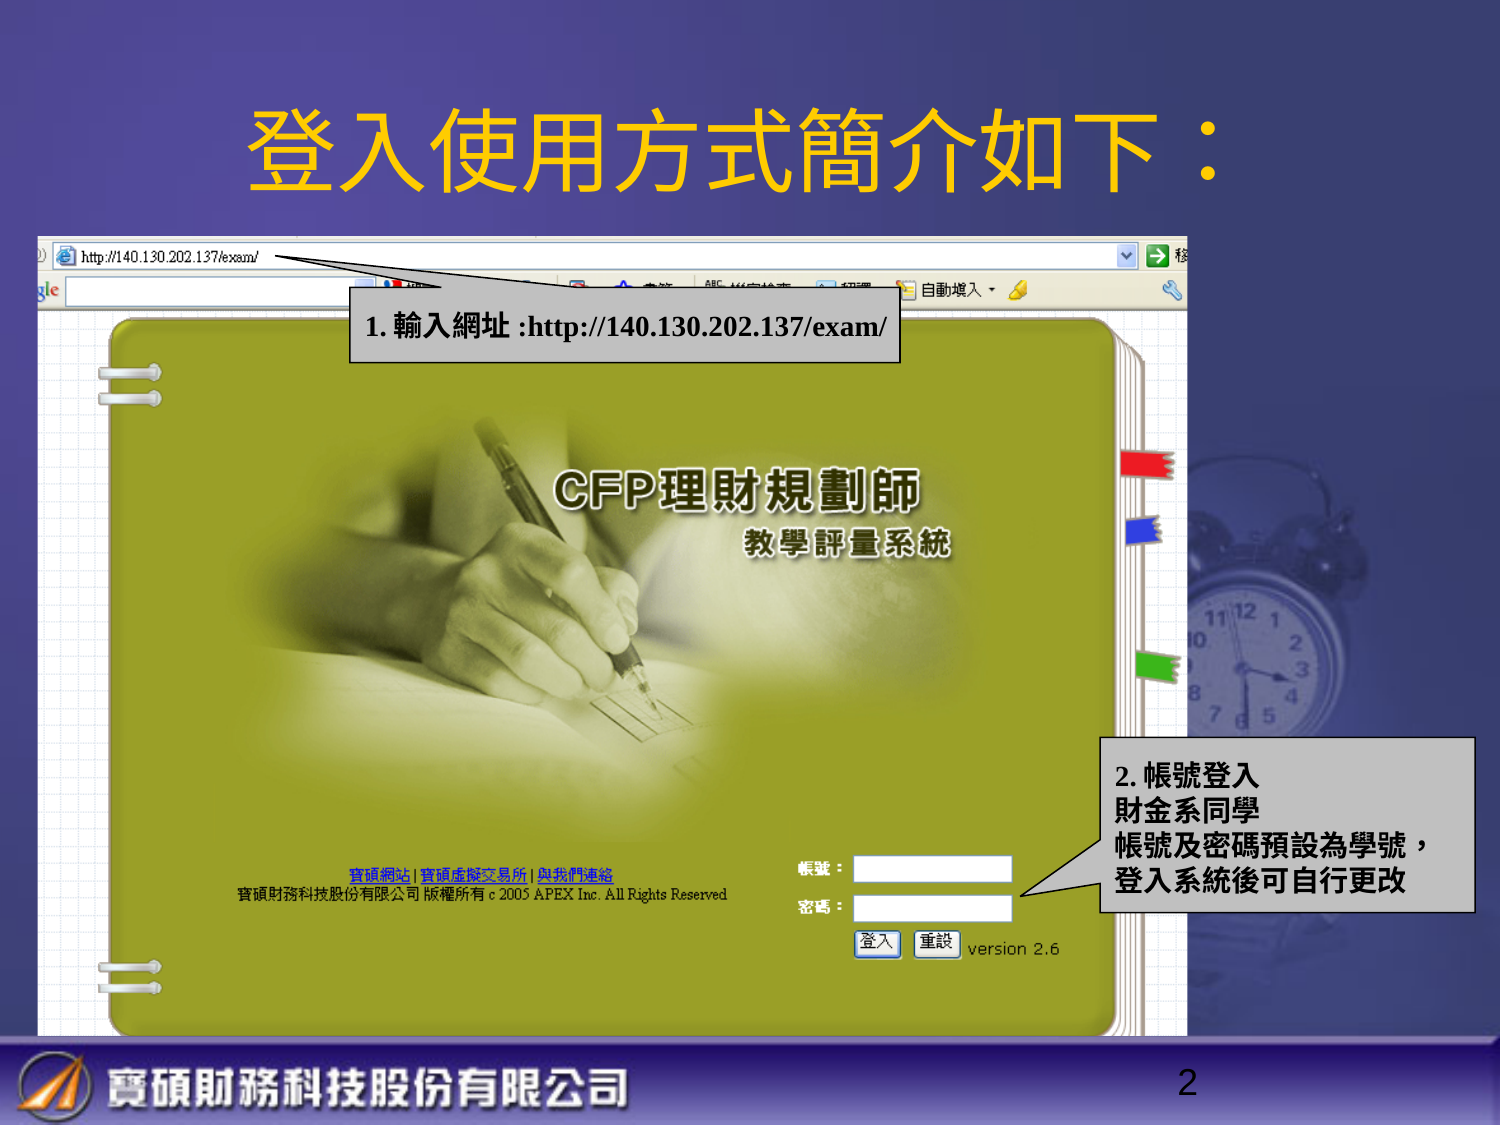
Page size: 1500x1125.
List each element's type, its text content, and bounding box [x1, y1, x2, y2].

text_box [1020, 839, 1100, 897]
picture [0, 0, 1500, 1125]
text_box [1100, 737, 1476, 913]
text_box 1.輸入網址:http://140.130.202.137/exam/ [350, 299, 951, 351]
text_box 2.帳號登入 財金系同學 帳號及密碼預設為學號，登入系統後可自行更改 [1100, 749, 1463, 906]
title 登入使用方式簡介如下： [112, 54, 1388, 243]
text_box [275, 255, 901, 363]
